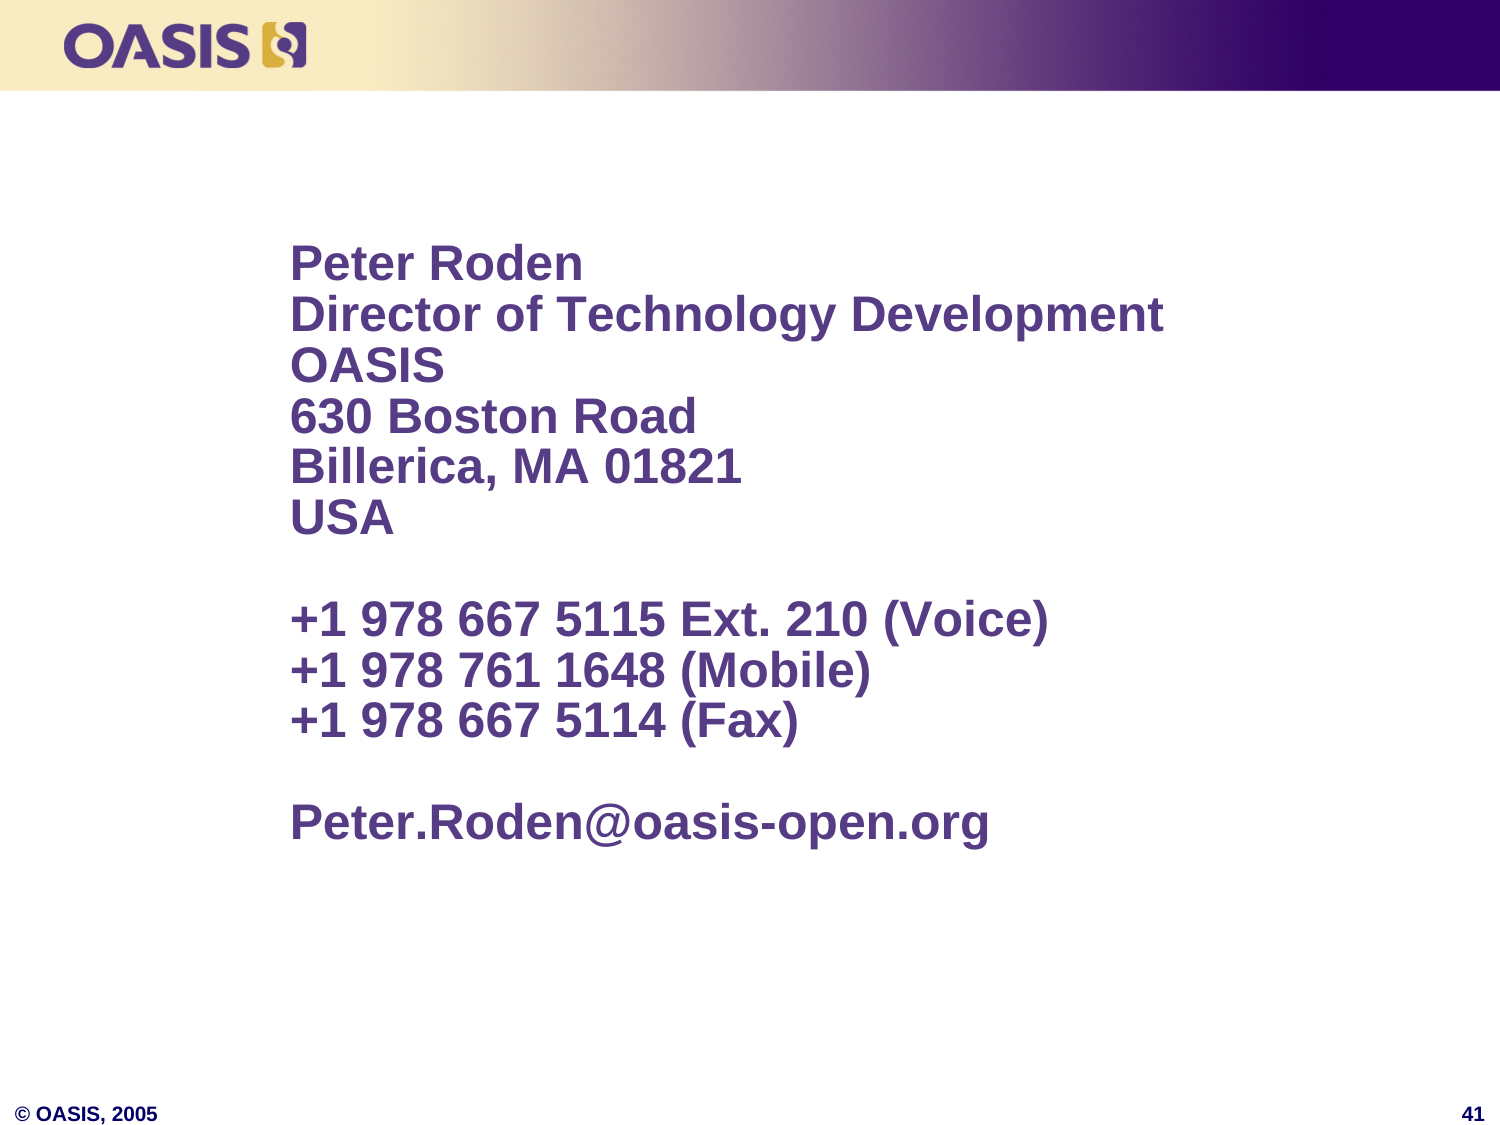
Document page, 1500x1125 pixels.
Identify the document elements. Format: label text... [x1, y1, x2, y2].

list Peter Roden Director of Technology Development OASIS 630 Boston Road Billerica, MA 01821 USA +1 978 667 5115 Ext. 210 (Voice) +1 978 761 1648 (Mobile) +1 978 667 5114 (Fax) Peter.Roden@oasis-open.org [275, 237, 1225, 897]
picture [0, 0, 1500, 1125]
